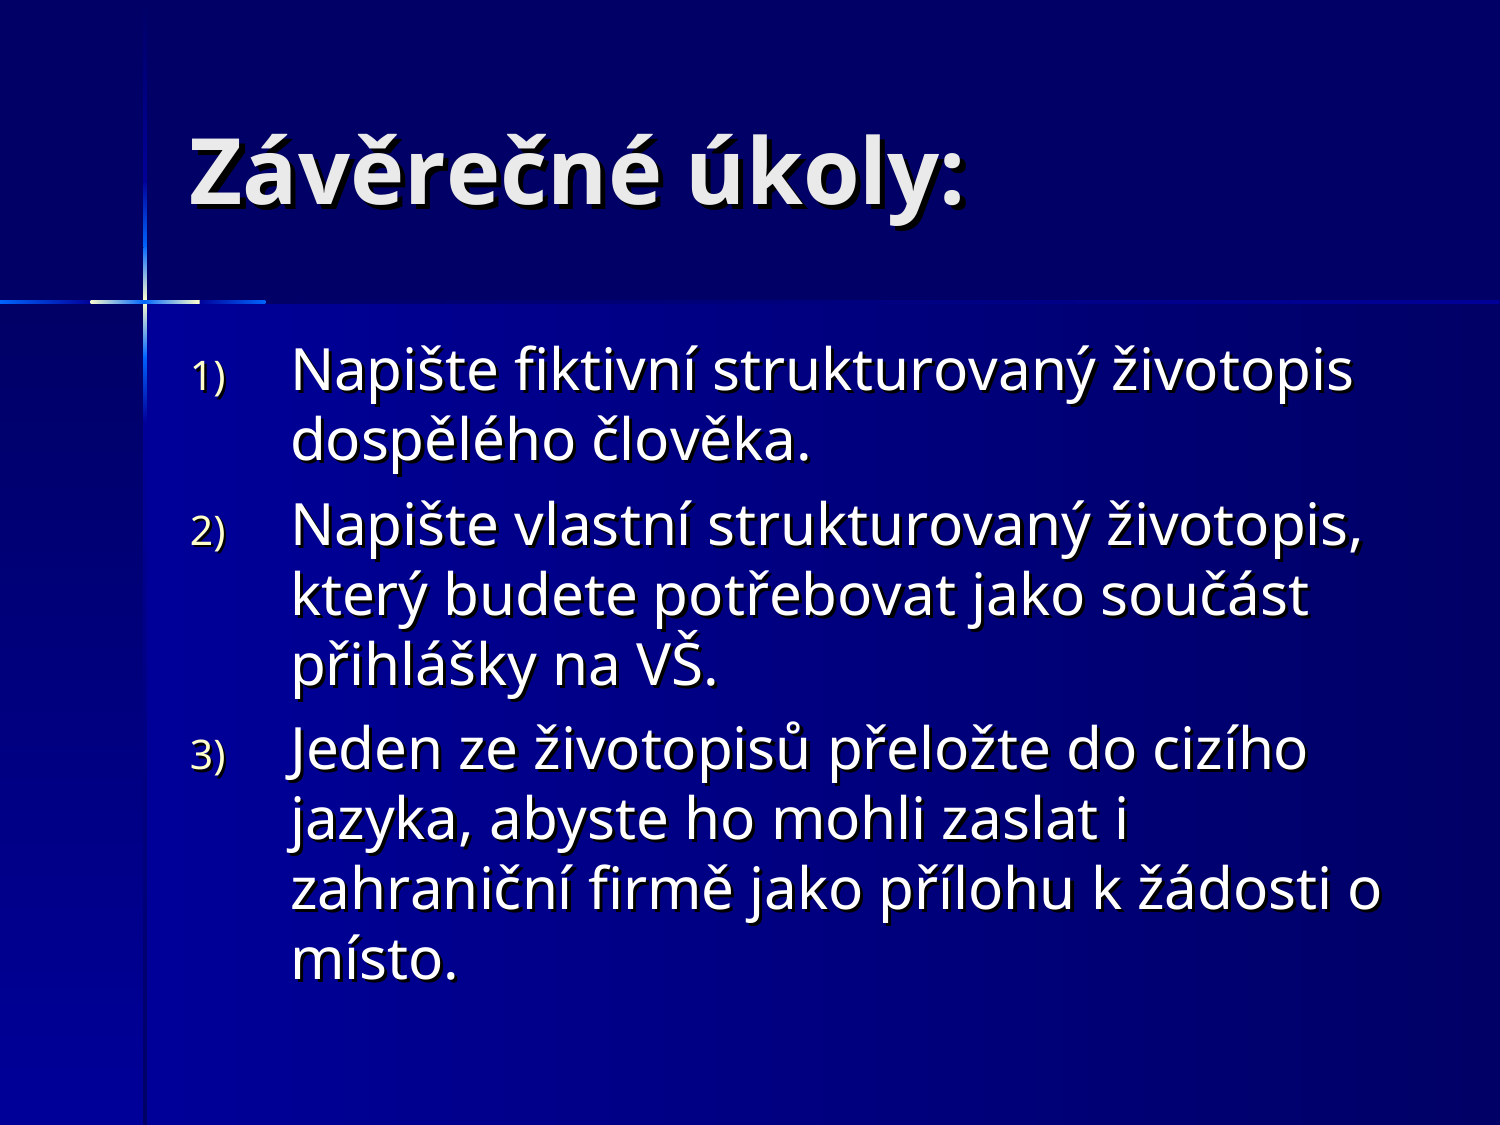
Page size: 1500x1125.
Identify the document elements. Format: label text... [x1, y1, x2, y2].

list Napište fiktivní strukturovaný životopis dospělého člověka. Napište vlastní strukturovaný životopis, který budete potřebovat jako součást přihlášky na VŠ. Jeden ze životopisů přeložte do cizího jazyka, abyste ho mohli zaslat i zahraniční firmě jako přílohu k žádosti o místo. [174, 324, 1413, 1001]
title Závěrečné úkoly: [174, 49, 1413, 285]
